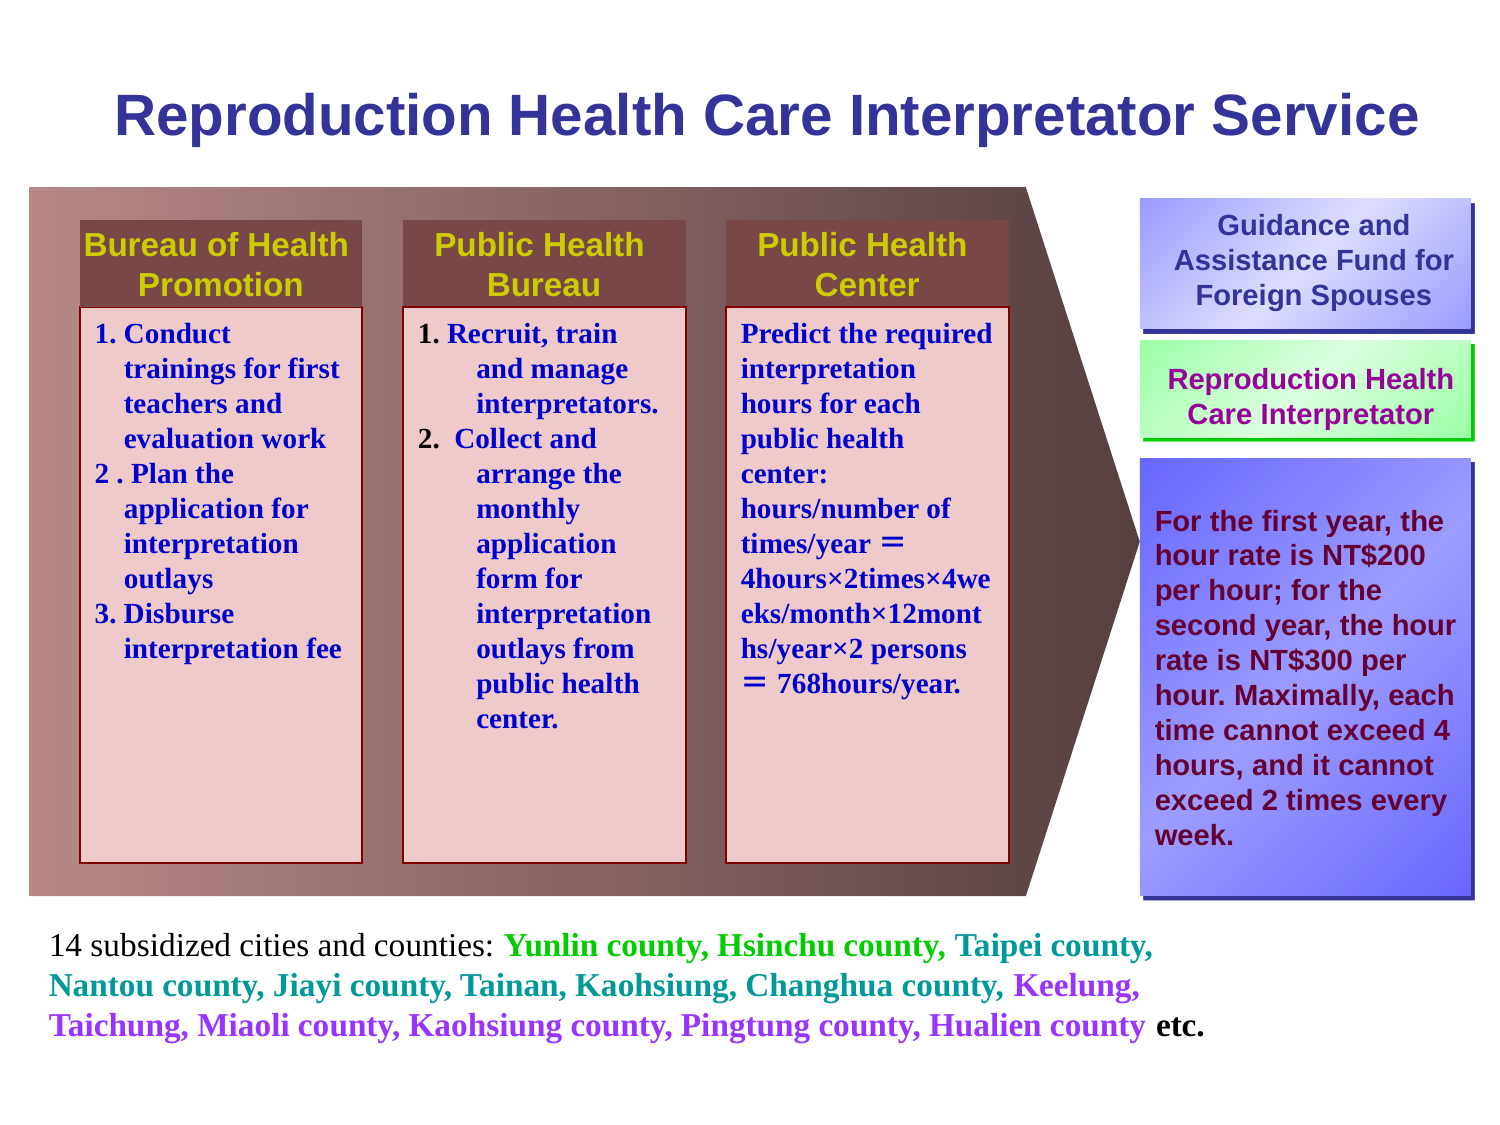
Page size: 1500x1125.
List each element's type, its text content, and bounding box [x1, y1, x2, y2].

text_box [1140, 459, 1471, 494]
text_box [1140, 319, 1471, 329]
text_box 14 subsidized cities and counties: Yunlin county, Hsinchu county, Taipei county, Nantou county, Jiayi county, Tainan, Kaohsiung, Changhua county, Keelung, Taichung, Miaoli county, Kaohsiung county, Pingtung county, Hualien county etc. [33, 915, 1251, 1052]
text_box Public Health Center [726, 220, 1009, 307]
text_box Reproduction Health Care Interpretator [1151, 352, 1471, 438]
text_box Bureau of Health Promotion [80, 220, 362, 307]
title Reproduction Health Care Interpretator Service [64, 31, 1471, 194]
text_box Recruit, train and manage interpretators. Collect and arrange the monthly application form for interpretation outlays from public health center. [403, 307, 686, 863]
text_box Public Health Bureau [403, 220, 686, 307]
text_box [1140, 859, 1471, 896]
text_box 1. Conduct trainings for first teachers and evaluation work 2 . Plan the application for interpretation outlays 3. Disburse interpretation fee [80, 307, 362, 863]
text_box Predict the required interpretation hours for each public health center: hours/number of times/year＝4hours×2times×4weeks/month×12months/year×2 persons＝768hours/year. [726, 307, 1009, 863]
text_box Guidance and Assistance Fund for Foreign Spouses [1128, 198, 1500, 319]
text_box [29, 187, 1139, 897]
text_box [1140, 341, 1471, 438]
text_box For the first year, the hour rate is NT$200 per hour; for the second year, the hour rate is NT$300 per hour. Maximally, each time cannot exceed 4 hours, and it cannot exceed 2 times every week. [1139, 494, 1483, 859]
